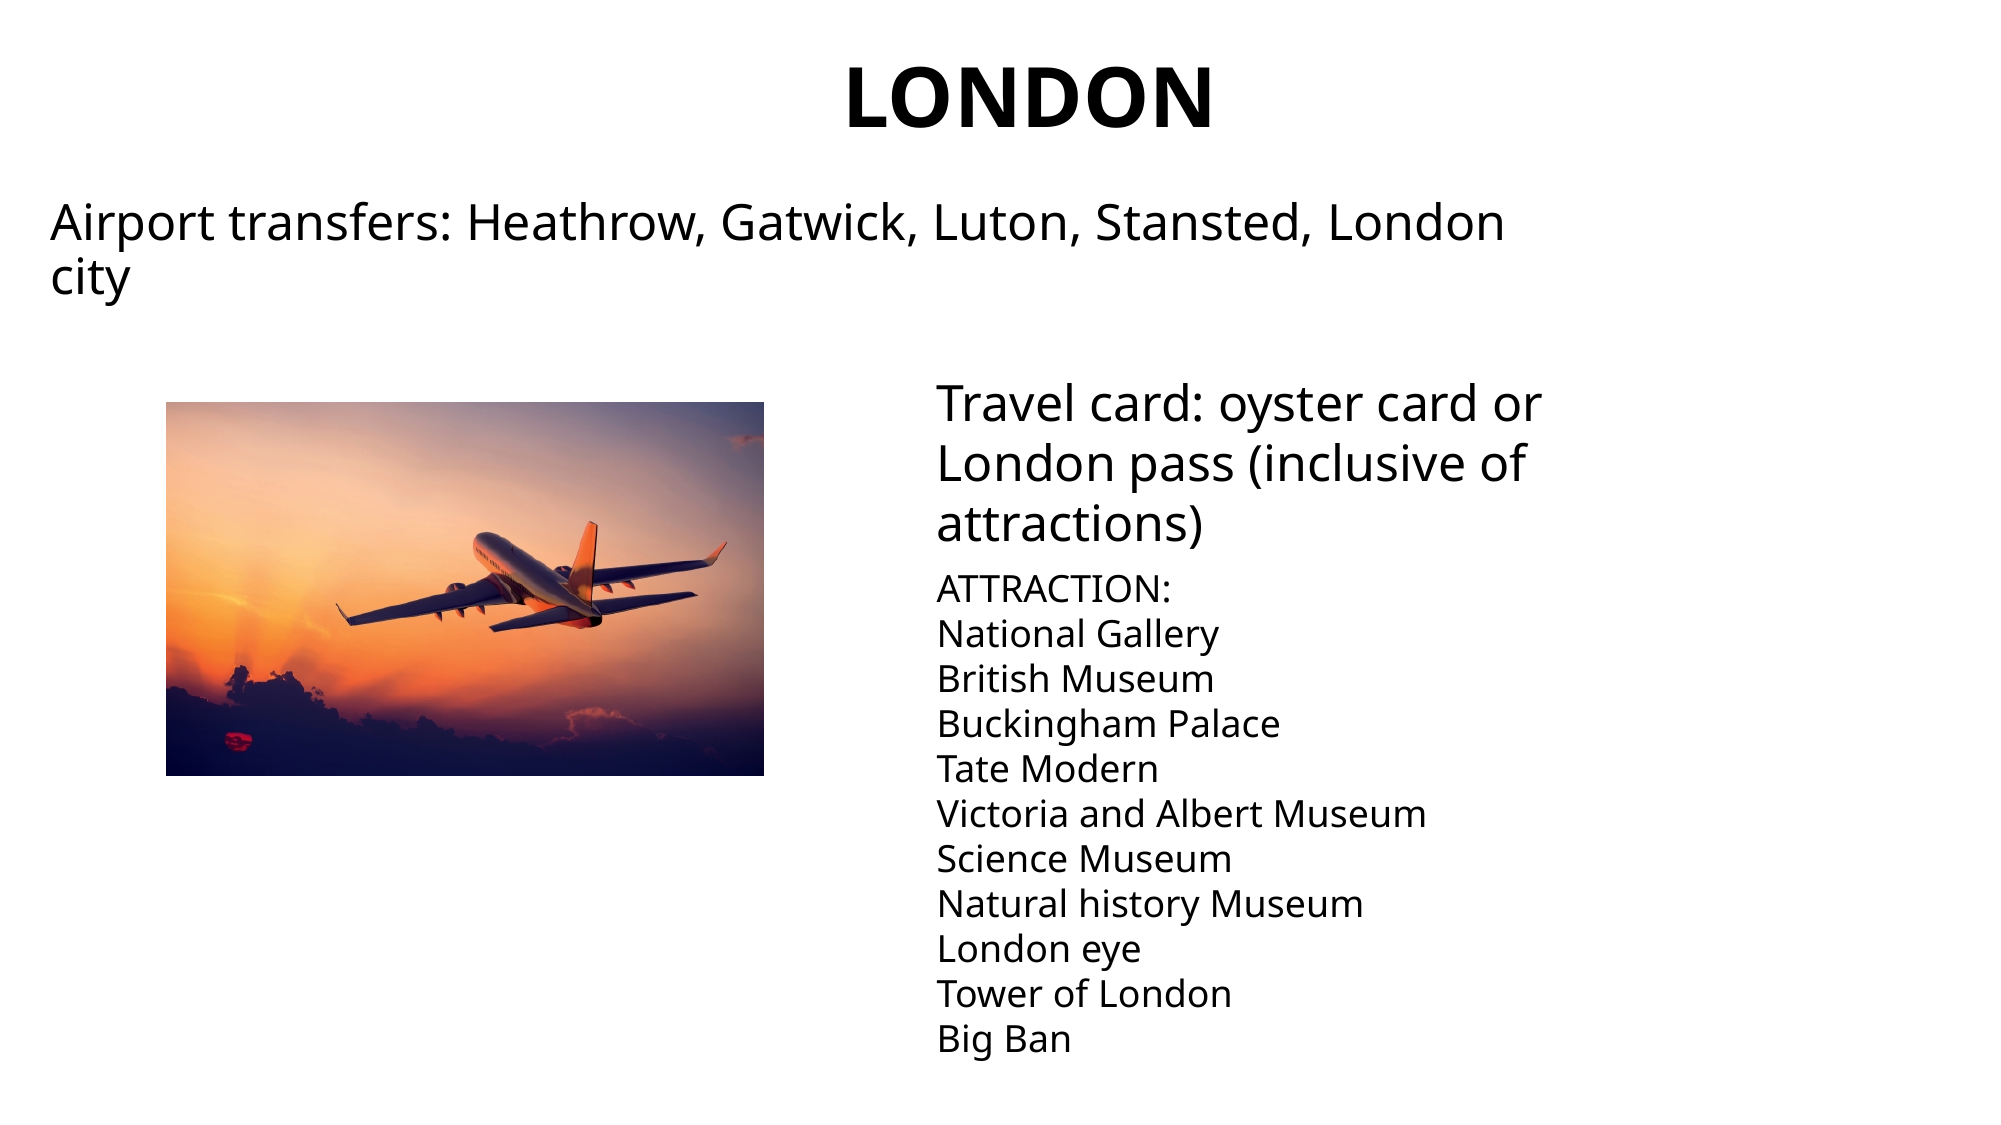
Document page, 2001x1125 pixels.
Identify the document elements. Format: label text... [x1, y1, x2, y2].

title Airport transfers: Heathrow, Gatwick, Luton, Stansted, London city [35, 137, 290, 314]
subtitle LONDON [290, 48, 1791, 320]
picture [166, 402, 764, 777]
text_box Travel card: oyster card or London pass (inclusive of attractions) [921, 303, 1791, 501]
text_box ATTRACTION: National Gallery British Museum Buckingham Palace Tate Modern Victoria and Albert Museum Science Museum Natural history Museum London eye Tower of London Big Ban [921, 557, 1867, 1125]
